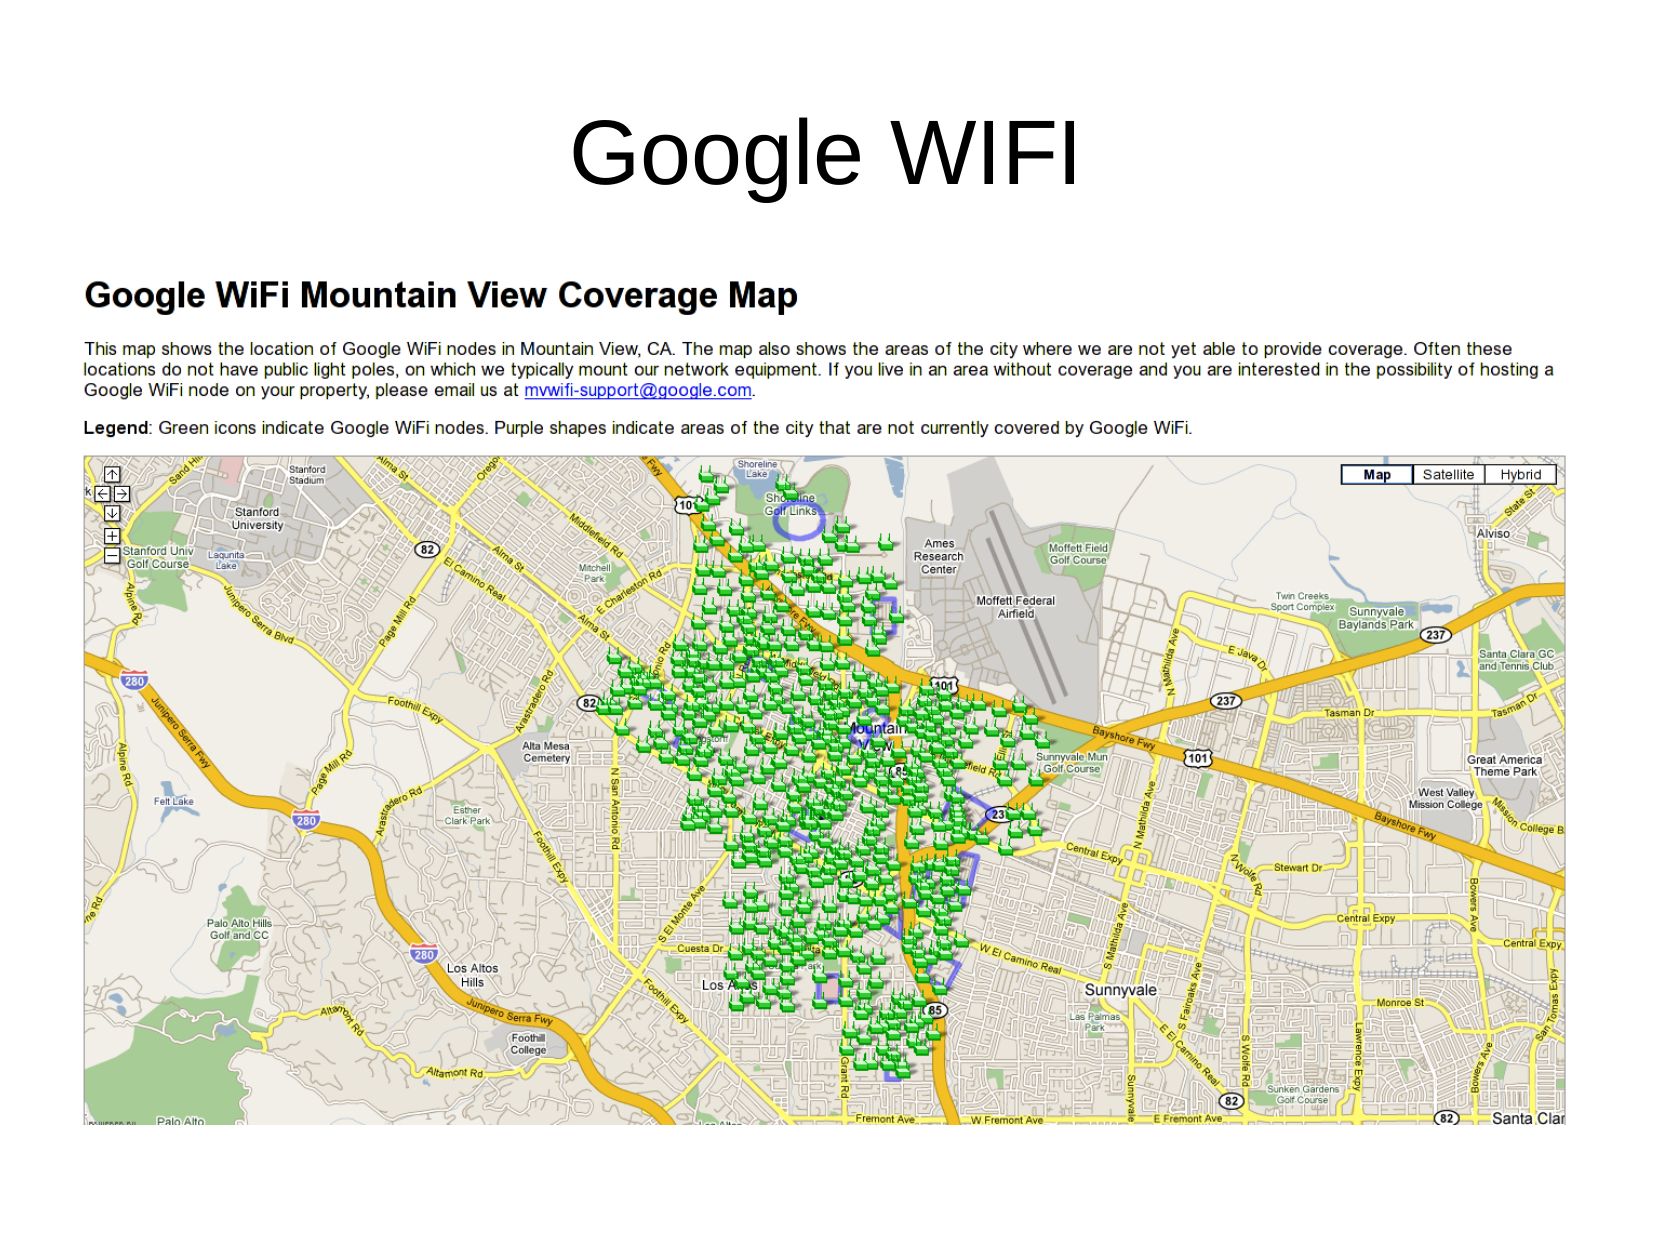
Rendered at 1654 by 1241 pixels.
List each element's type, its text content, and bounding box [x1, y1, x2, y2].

title Google WIFI [82, 49, 1571, 257]
picture [75, 262, 1571, 1125]
